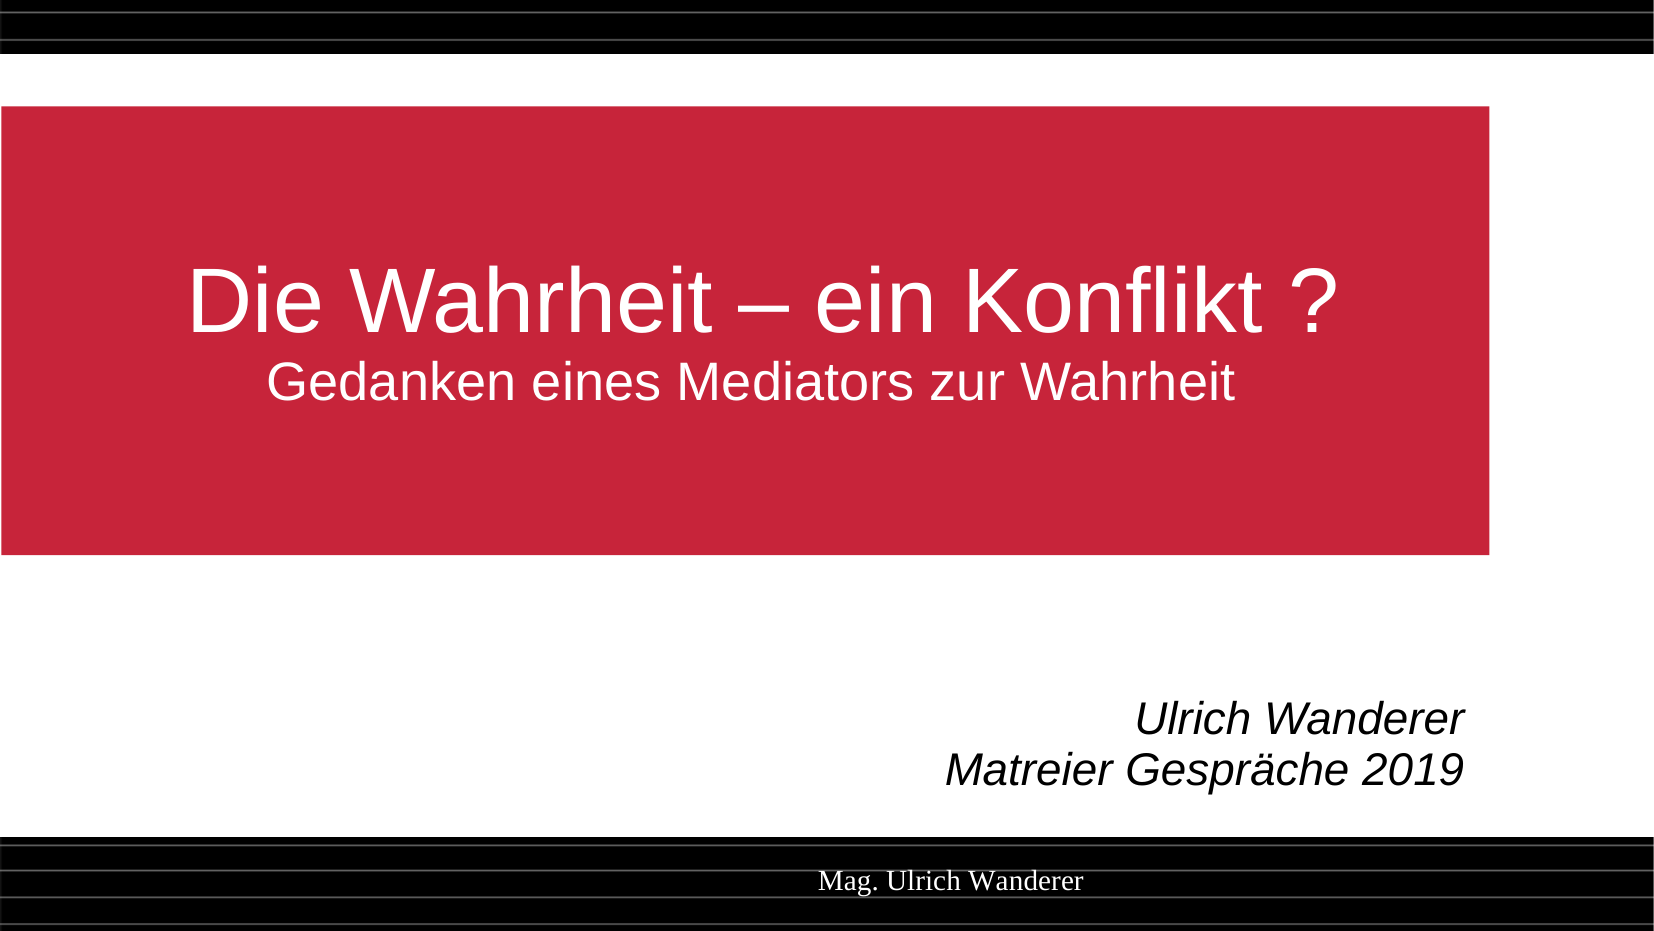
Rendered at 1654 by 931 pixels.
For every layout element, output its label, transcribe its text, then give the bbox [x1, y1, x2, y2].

subtitle Ulrich Wanderer Matreier Gespräche 2019 [944, 590, 1489, 815]
title Die Wahrheit – ein Konflikt ? Gedanken eines Mediators zur Wahrheit [1, 106, 1490, 556]
picture [0, 837, 1654, 931]
picture [0, 0, 1654, 54]
